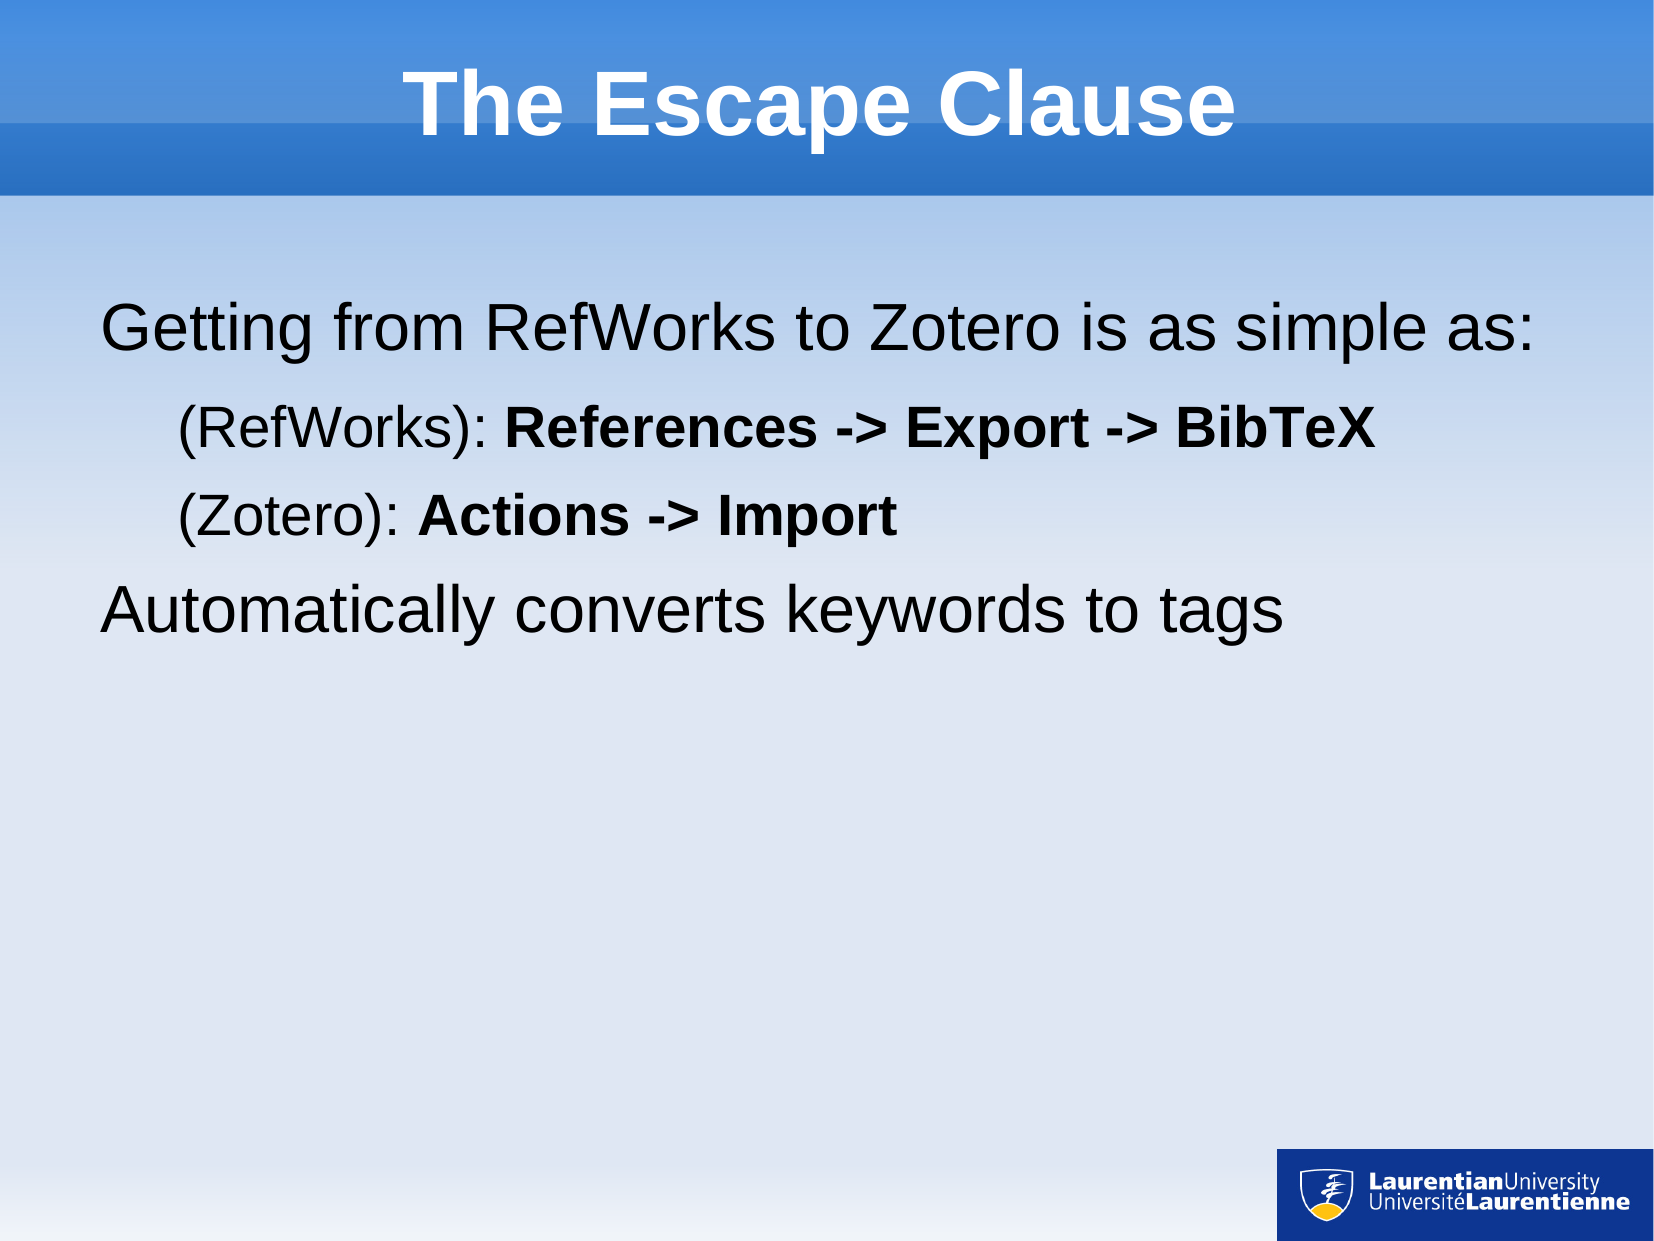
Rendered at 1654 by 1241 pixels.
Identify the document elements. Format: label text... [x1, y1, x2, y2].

picture [0, 0, 1654, 1241]
title The Escape Clause [76, 7, 1565, 200]
list Getting from RefWorks to Zotero is as simple as: (RefWorks): References -> Export -> BibTeX (Zotero): Actions -> Import Automatically converts keywords to tags [82, 290, 1571, 1094]
